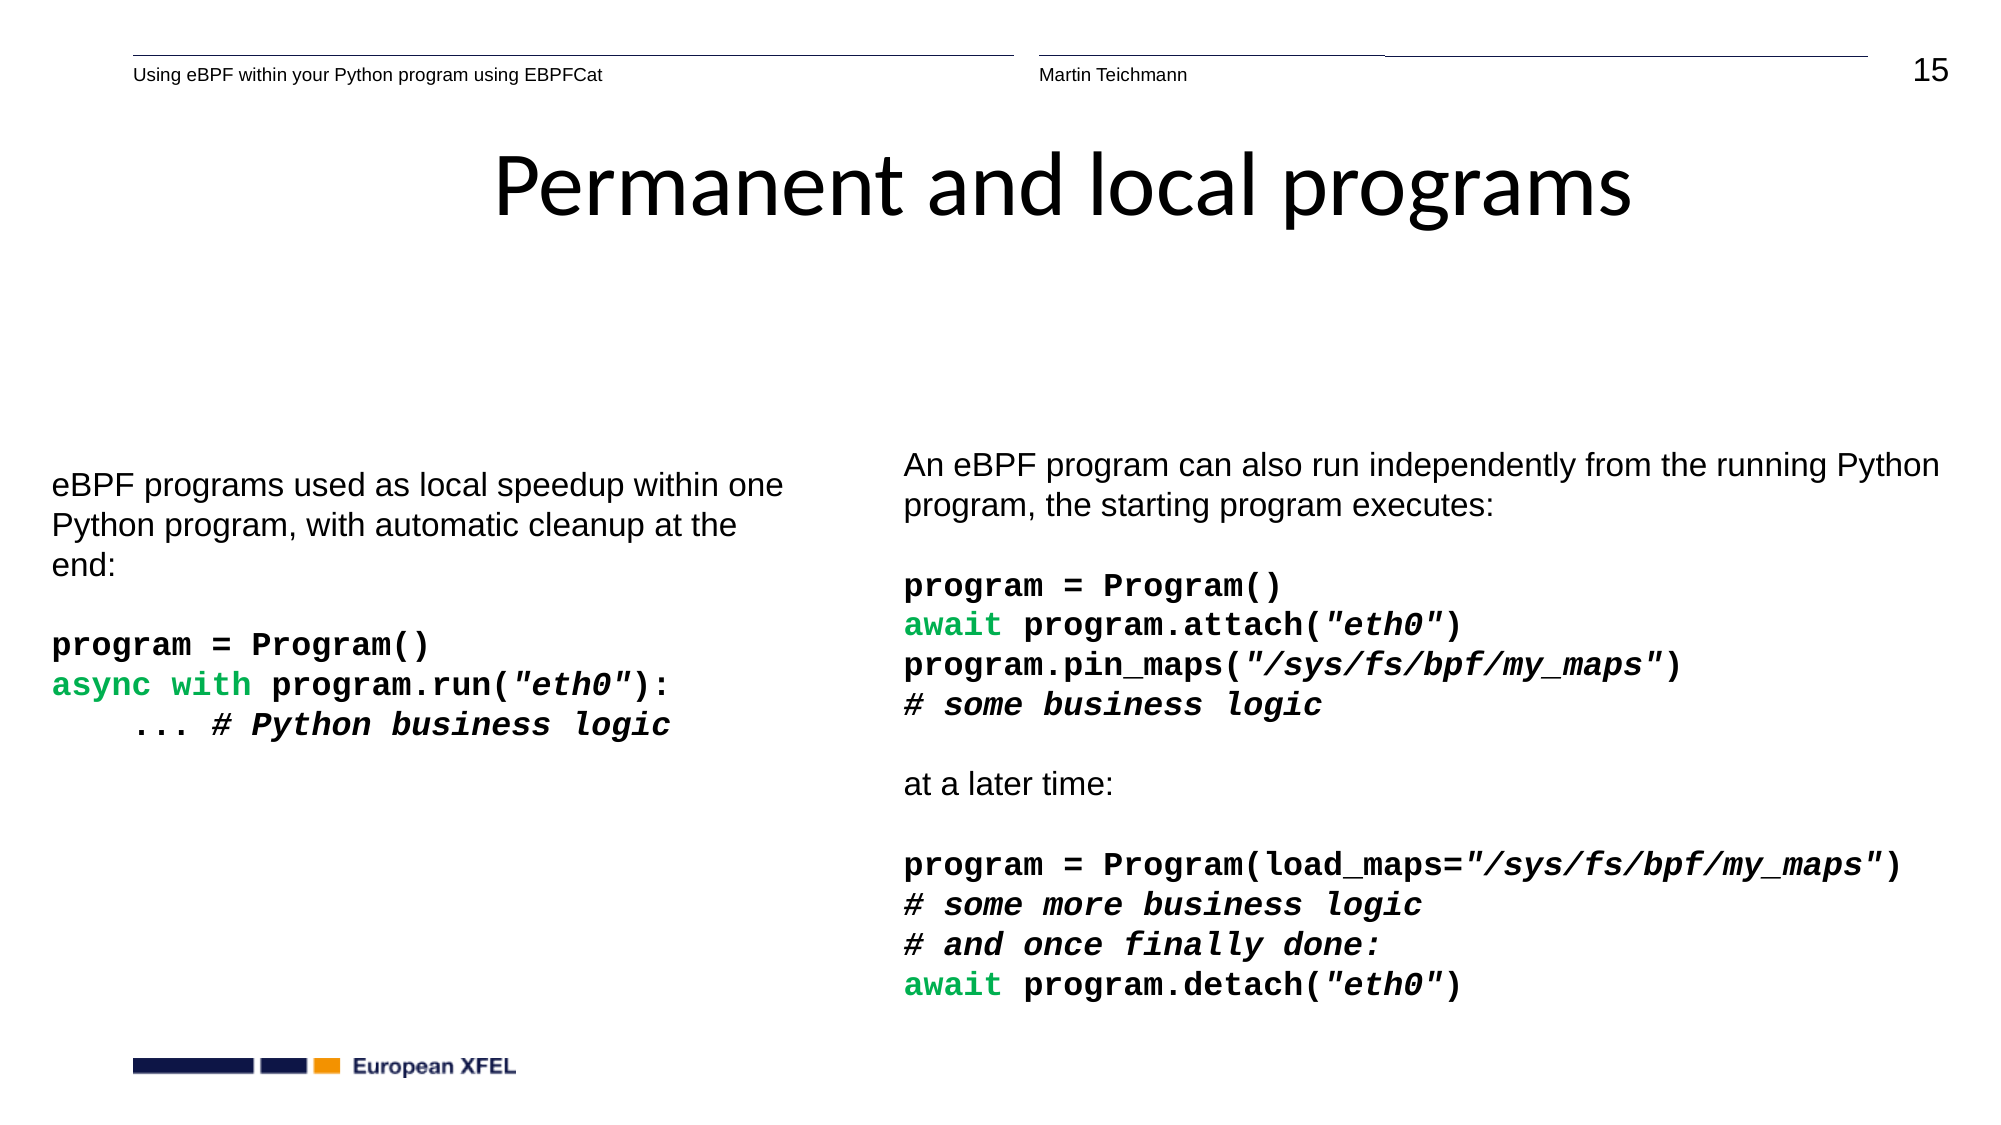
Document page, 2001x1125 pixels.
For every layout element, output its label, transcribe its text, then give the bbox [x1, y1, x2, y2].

text_box An eBPF program can also run independently from the running Python program, the starting program executes: program = Program() await program.attach("eth0") program.pin_maps("/sys/fs/bpf/my_maps") # some business logic at a later time: program = Program(load_maps="/sys/fs/bpf/my_maps") # some more business logic # and once finally done: await program.detach("eth0") [888, 435, 1995, 1050]
text_box eBPF programs used as local speedup within one Python program, with automatic cleanup at the end: program = Program() async with program.run("eth0"): ... # Python business logic [36, 455, 824, 750]
picture [133, 1058, 516, 1078]
title Permanent and local programs [490, 115, 1638, 243]
